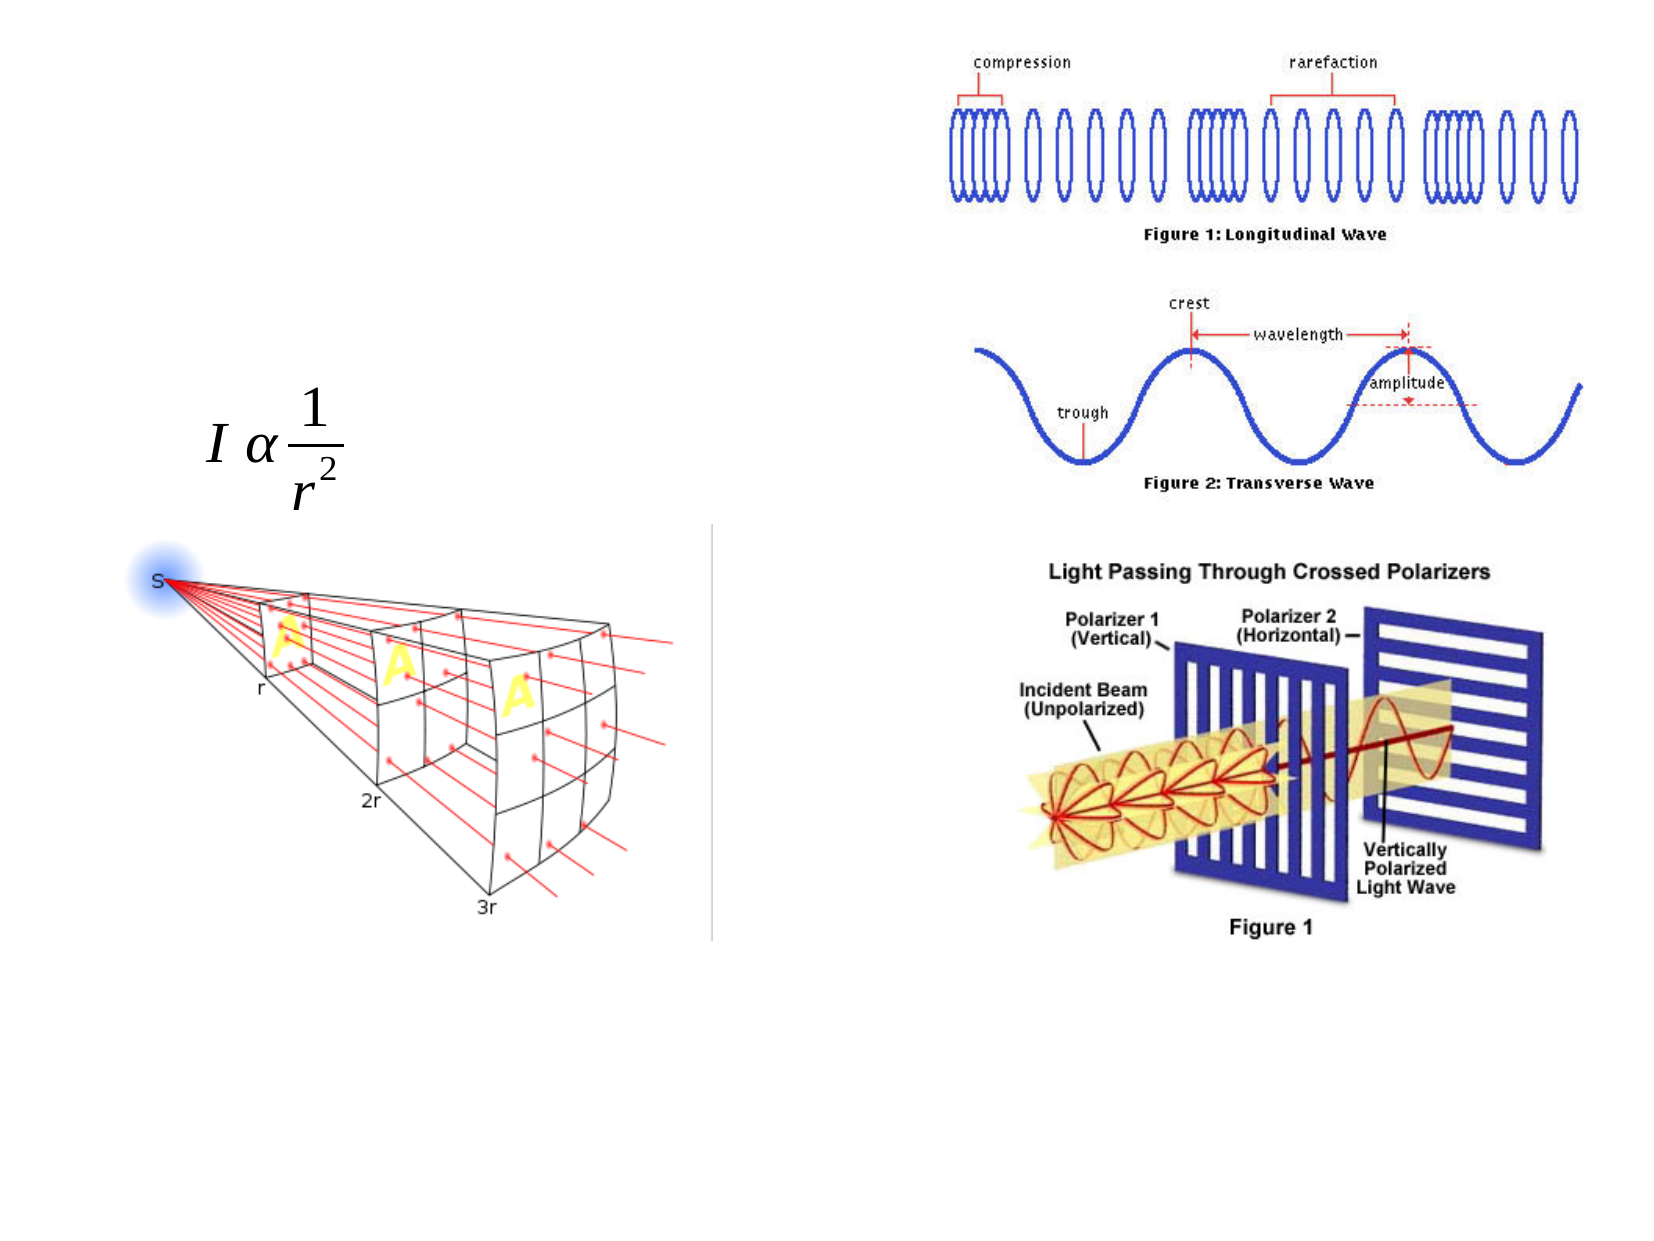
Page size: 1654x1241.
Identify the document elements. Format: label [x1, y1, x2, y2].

picture [920, 26, 1613, 526]
picture [87, 524, 713, 941]
chart [187, 375, 361, 524]
picture [1012, 562, 1547, 941]
